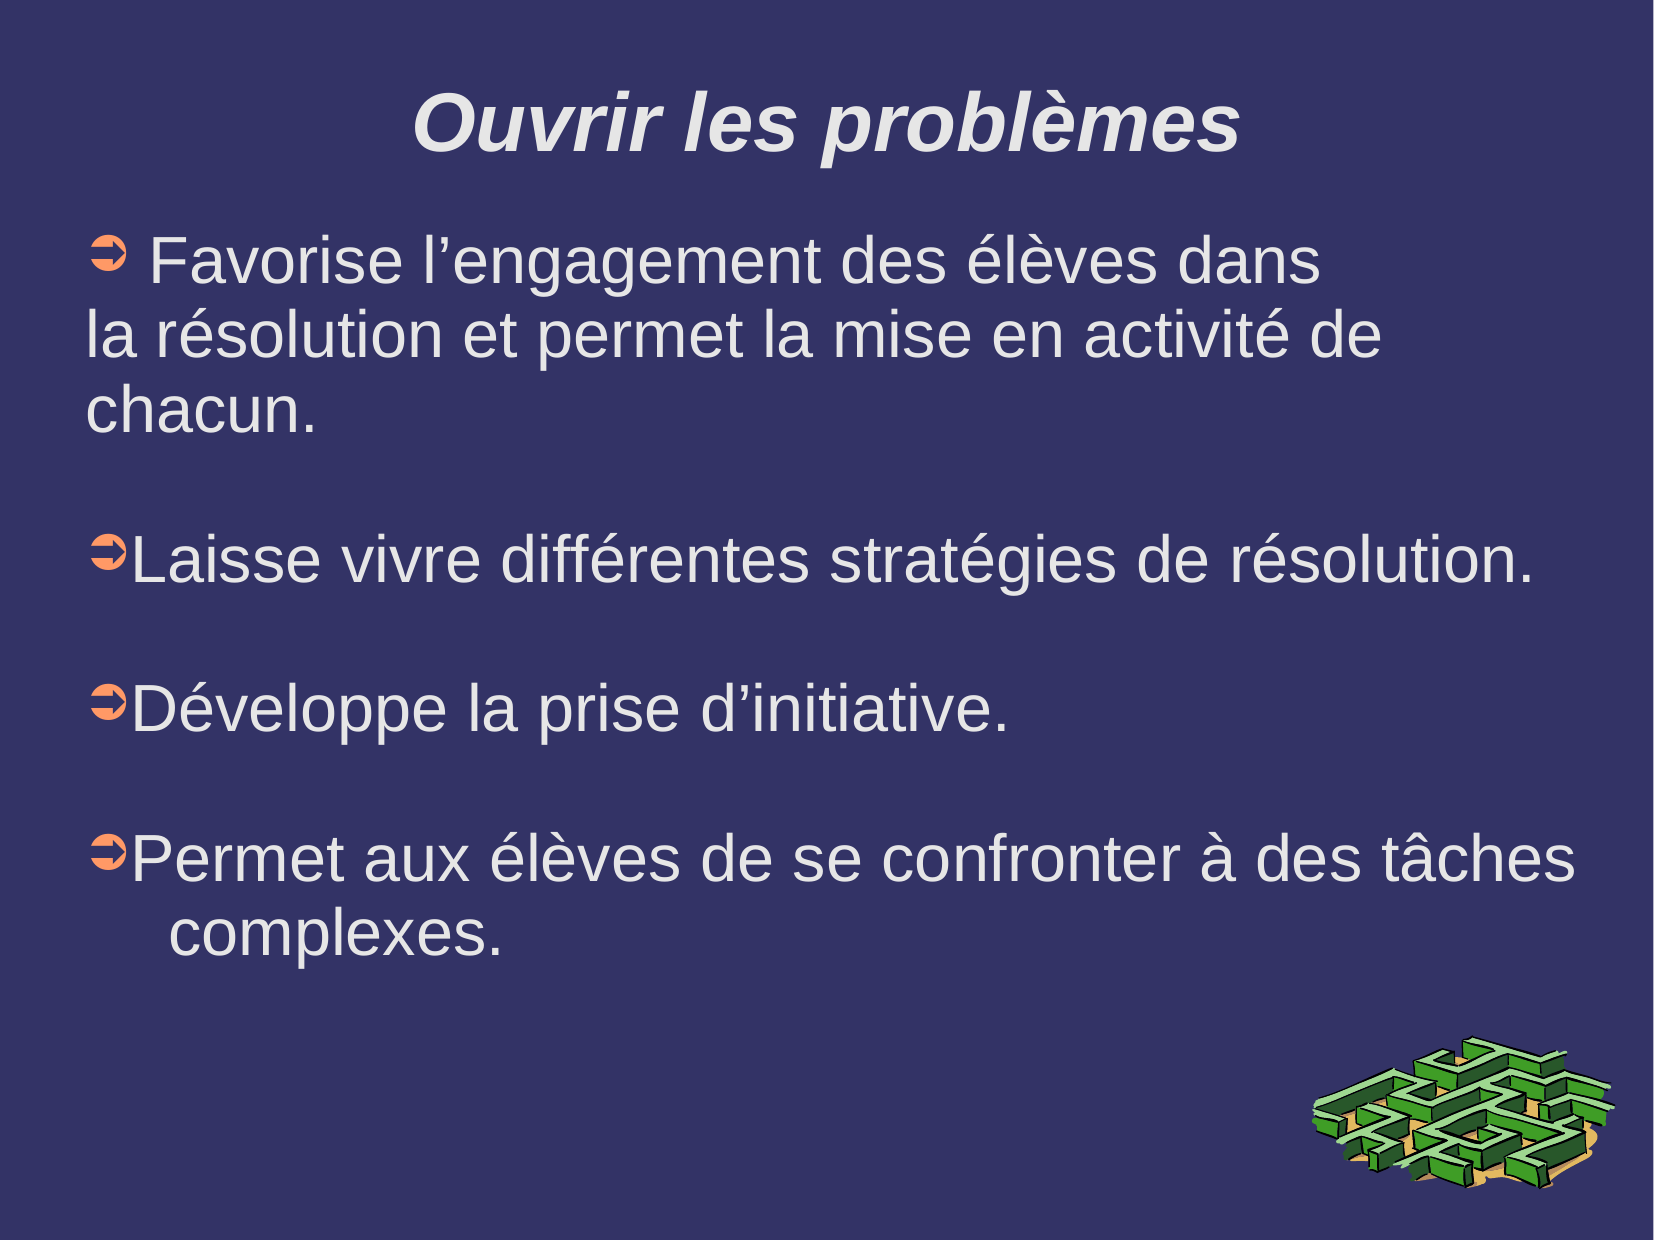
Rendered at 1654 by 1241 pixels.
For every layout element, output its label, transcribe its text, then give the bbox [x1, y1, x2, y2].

title Ouvrir les problèmes [121, 19, 1534, 222]
list Favorise l’engagement des élèves dans la résolution et permet la mise en activité de chacun. Laisse vivre différentes stratégies de résolution. Développe la prise d’initiative. Permet aux élèves de se confronter à des tâches complexes. [85, 222, 1595, 1004]
